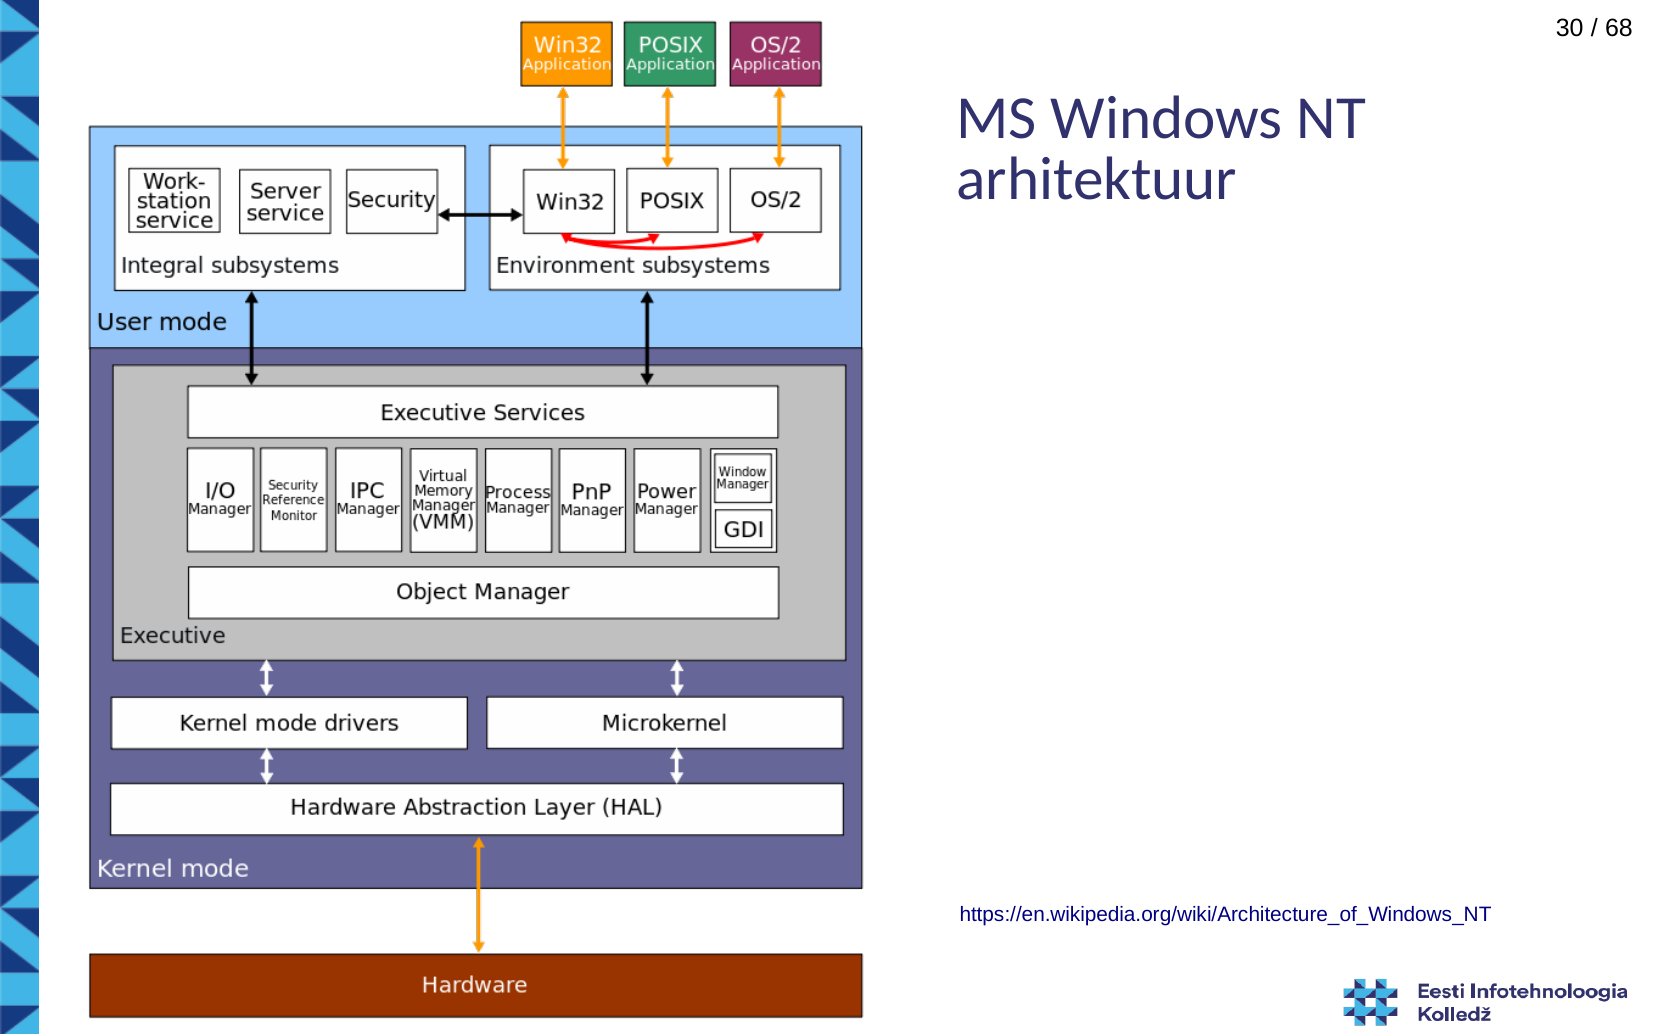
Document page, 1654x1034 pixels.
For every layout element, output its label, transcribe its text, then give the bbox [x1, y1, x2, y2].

title MS Windows NT arhitektuur [956, 82, 1489, 225]
text_box https://en.wikipedia.org/wiki/Architecture_of_Windows_NT [944, 895, 1525, 934]
picture [70, 0, 877, 1034]
